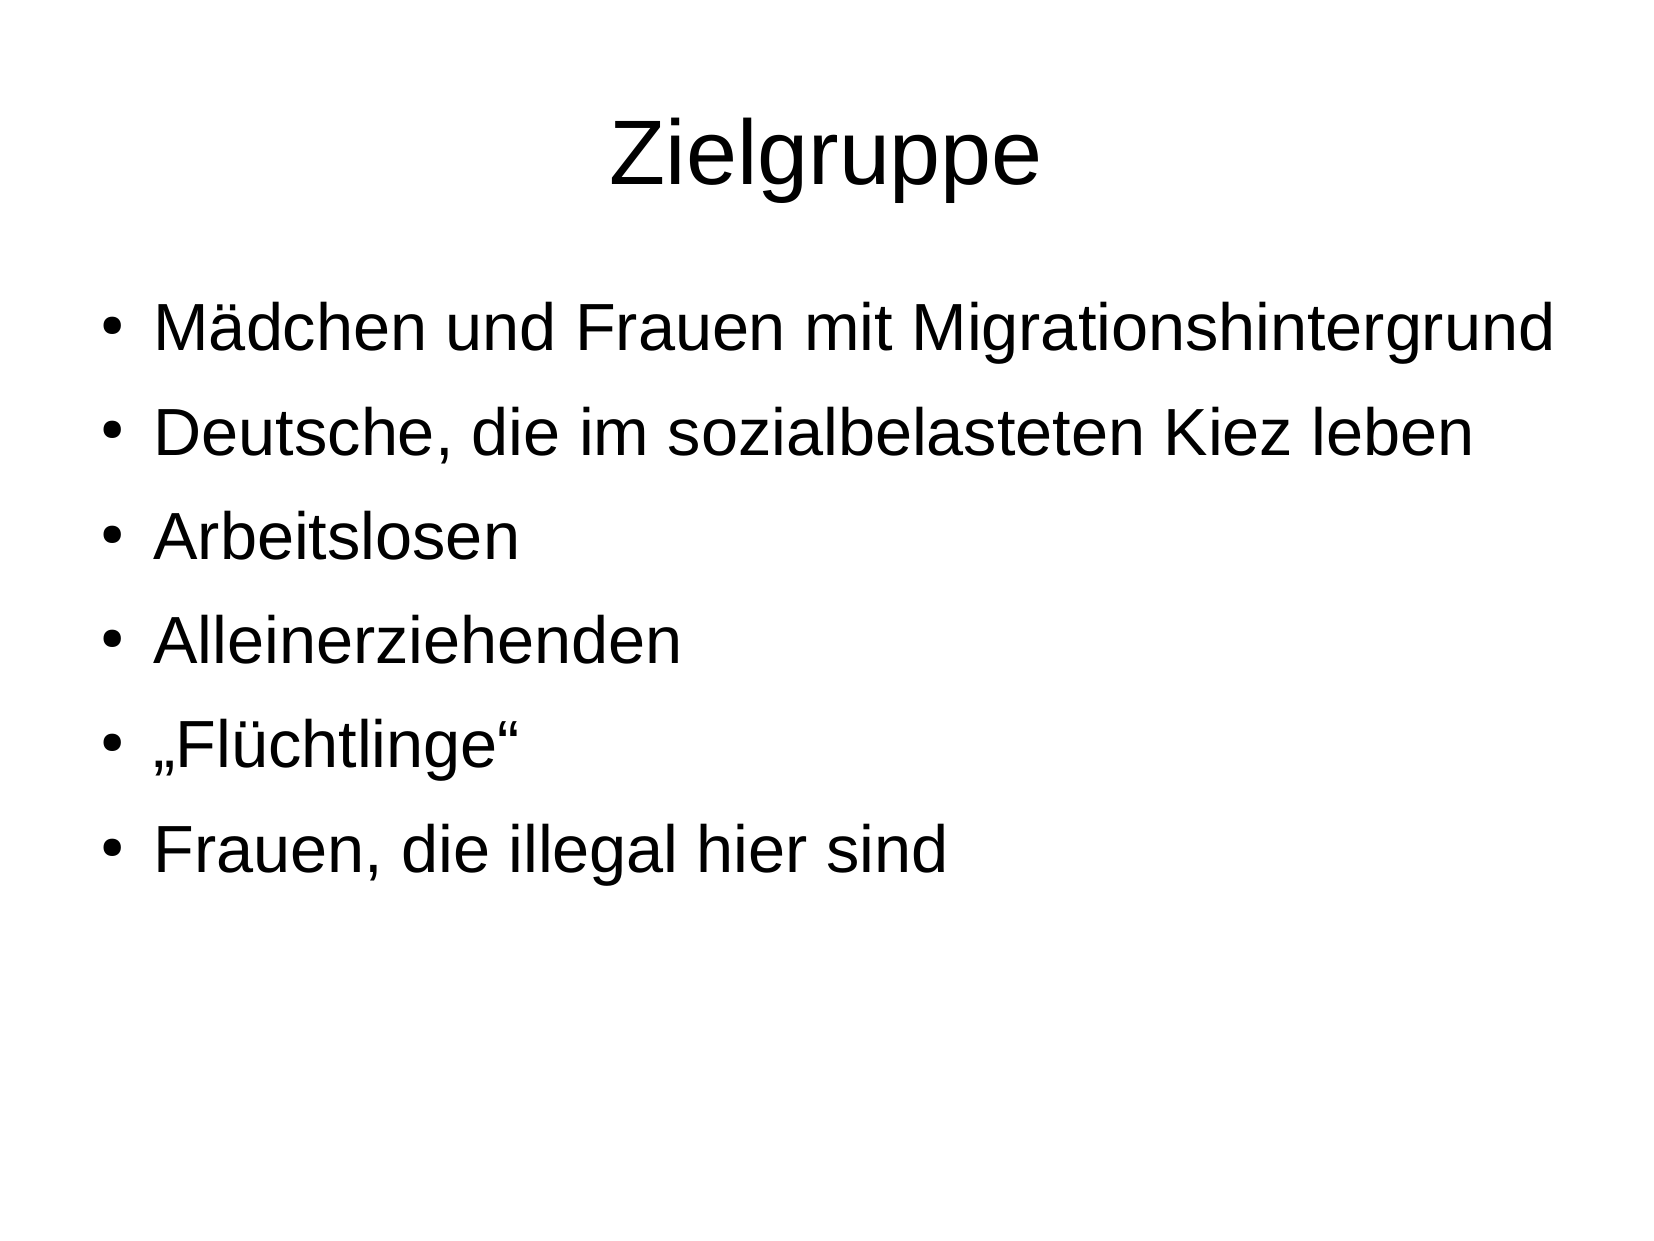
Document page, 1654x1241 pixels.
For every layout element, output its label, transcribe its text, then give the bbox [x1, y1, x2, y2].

list Mädchen und Frauen mit Migrationshintergrund Deutsche, die im sozialbelasteten Kiez leben Arbeitslosen Alleinerziehenden „Flüchtlinge“ Frauen, die illegal hier sind [82, 290, 1571, 1010]
title Zielgruppe [82, 49, 1571, 257]
